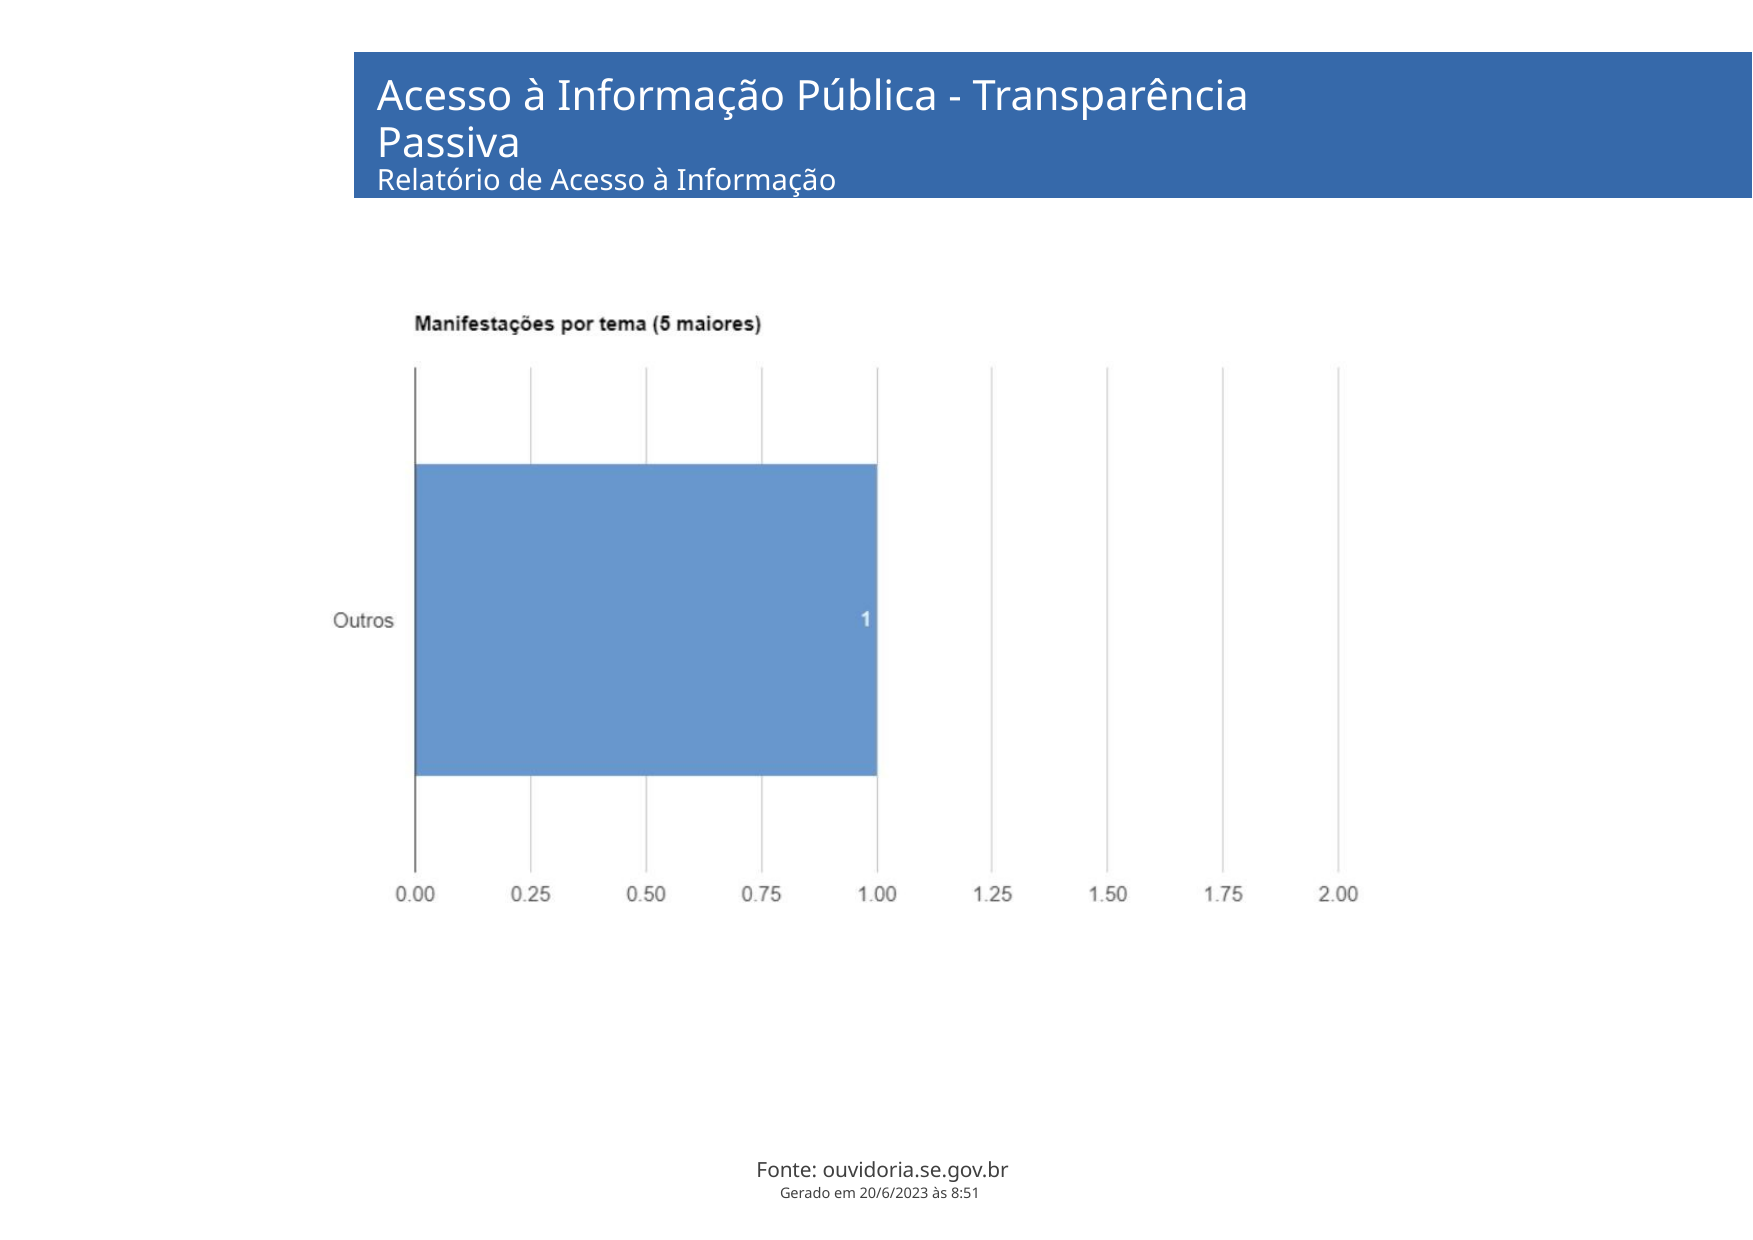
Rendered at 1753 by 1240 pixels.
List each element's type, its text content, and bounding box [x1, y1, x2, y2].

text_box [354, 52, 1752, 198]
text_box Acesso à Informação Pública - Transparência Passiva Relatório de Acesso à Informação SETURMaio a Maio de 2023 [376, 72, 1403, 228]
text_box [155, 211, 1599, 1028]
text_box Fonte: ouvidoria.se.gov.br [756, 1158, 1023, 1182]
text_box Gerado em 20/6/2023 às 8:51 [780, 1184, 999, 1202]
